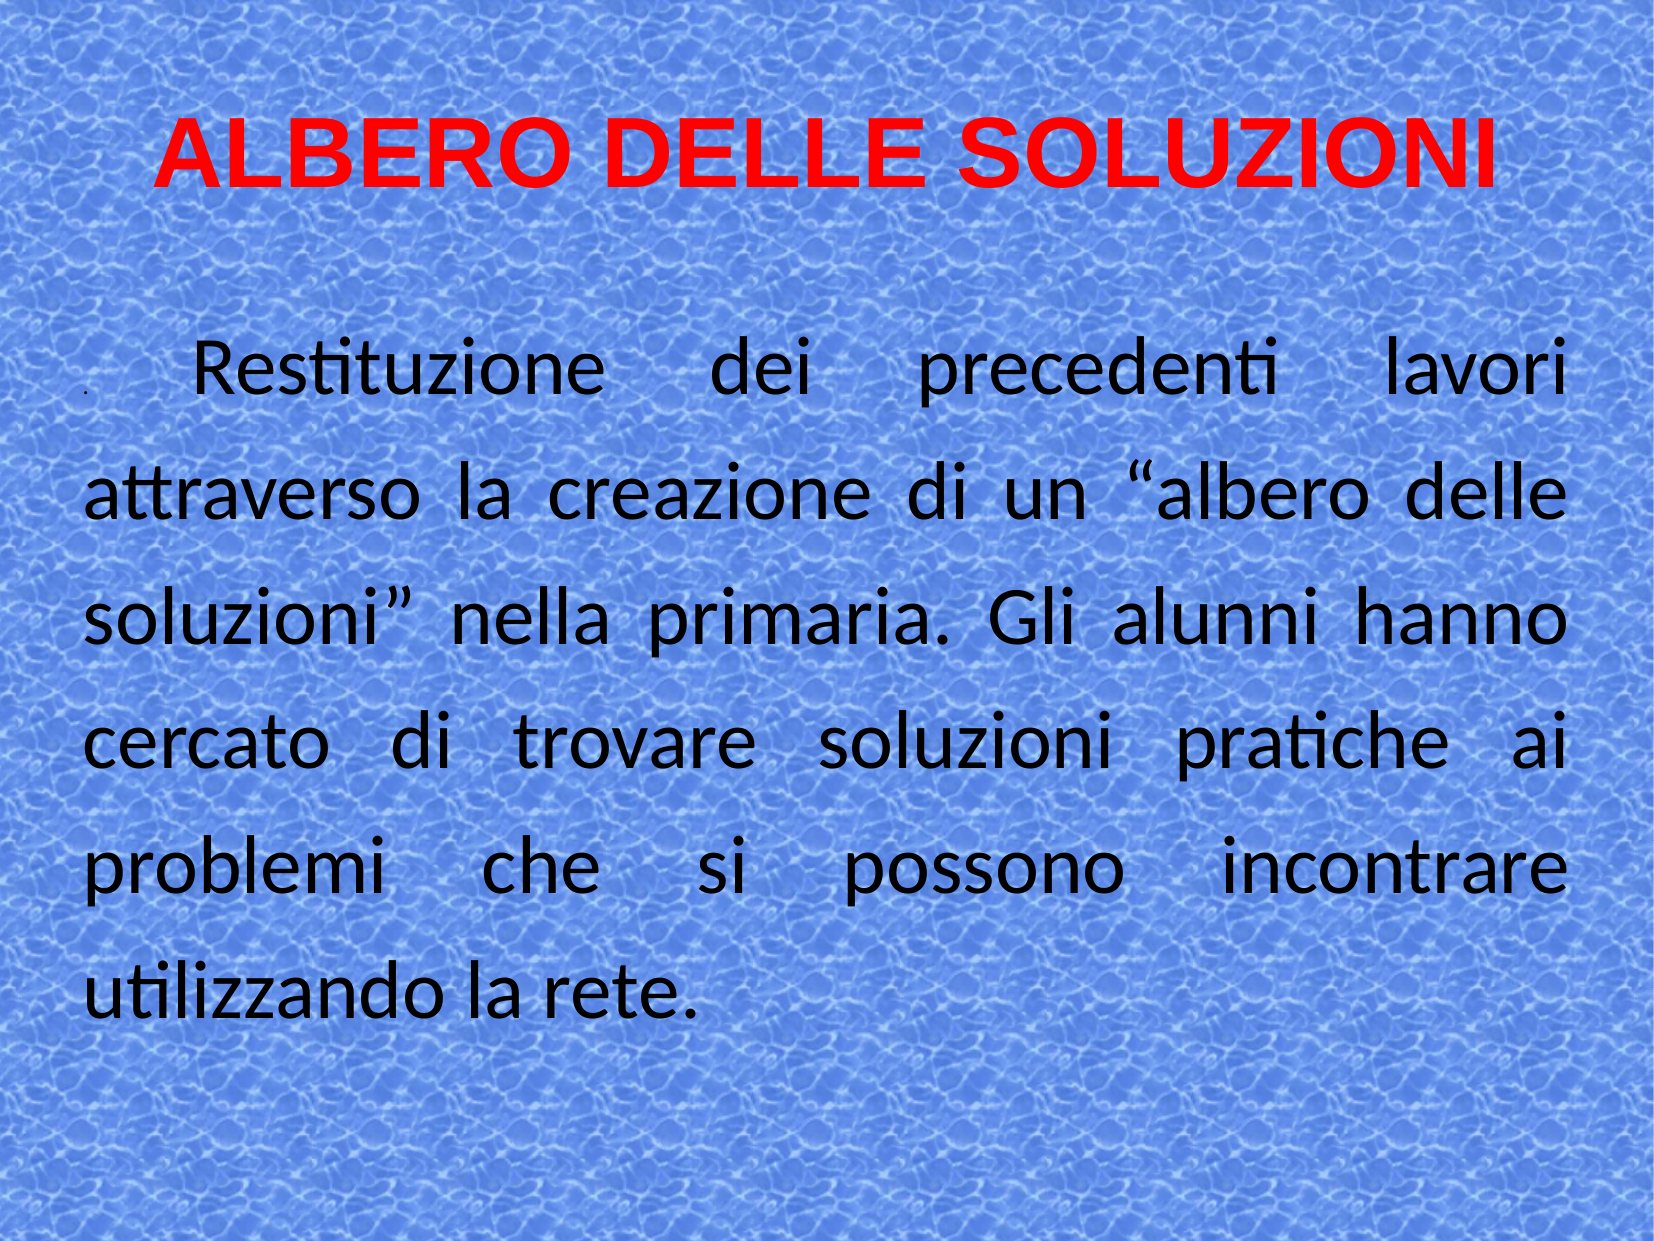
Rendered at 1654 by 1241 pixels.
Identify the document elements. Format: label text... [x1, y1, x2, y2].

list . Restituzione dei precedenti lavori attraverso la creazione di un “albero delle soluzioni” nella primaria. Gli alunni hanno cercato di trovare soluzioni pratiche ai problemi che si possono incontrare utilizzando la rete. [82, 290, 1571, 1153]
title ALBERO DELLE SOLUZIONI [82, 49, 1571, 257]
picture [0, 0, 1654, 1241]
